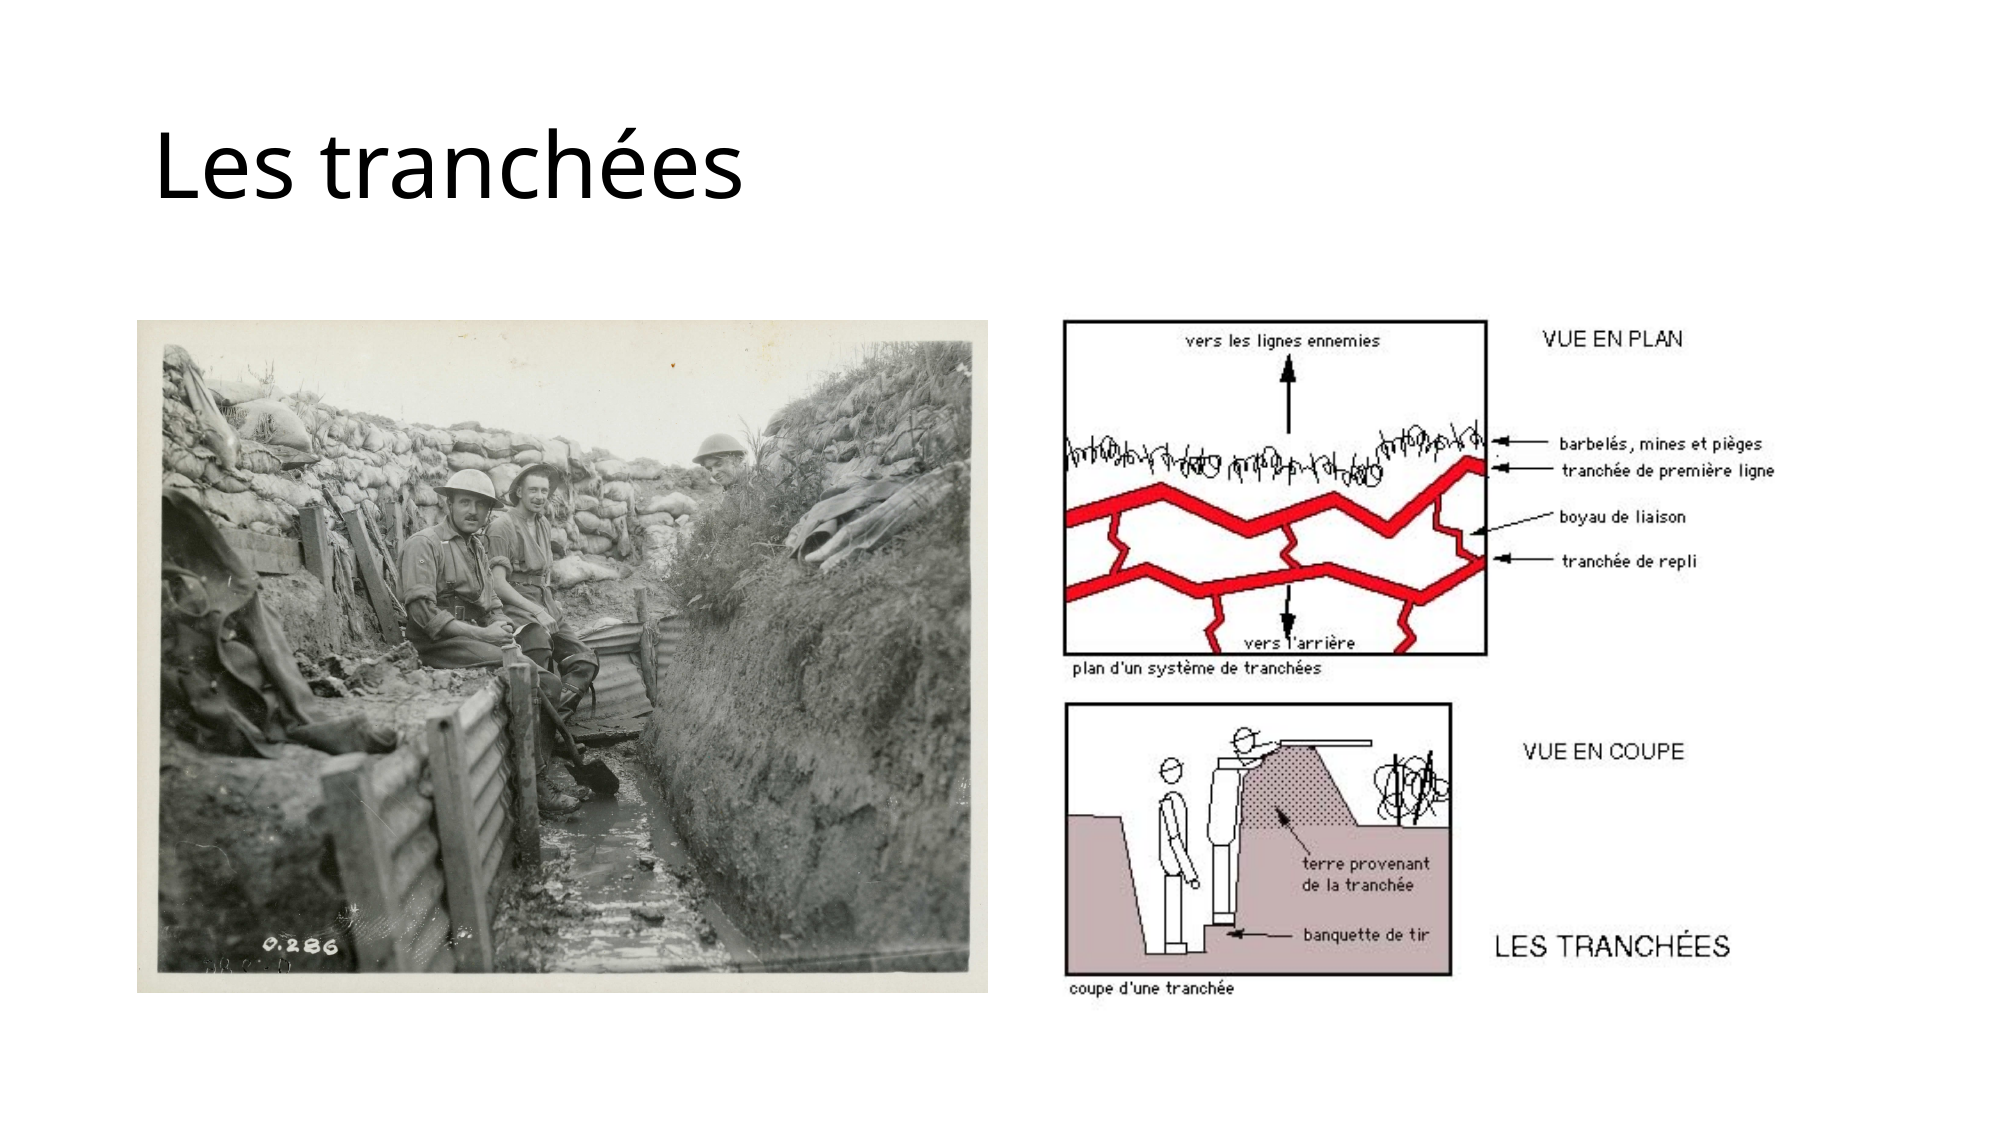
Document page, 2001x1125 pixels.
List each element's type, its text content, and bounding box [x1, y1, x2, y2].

picture [1035, 299, 1840, 1014]
picture [137, 320, 988, 993]
title Les tranchées [137, 59, 1863, 278]
